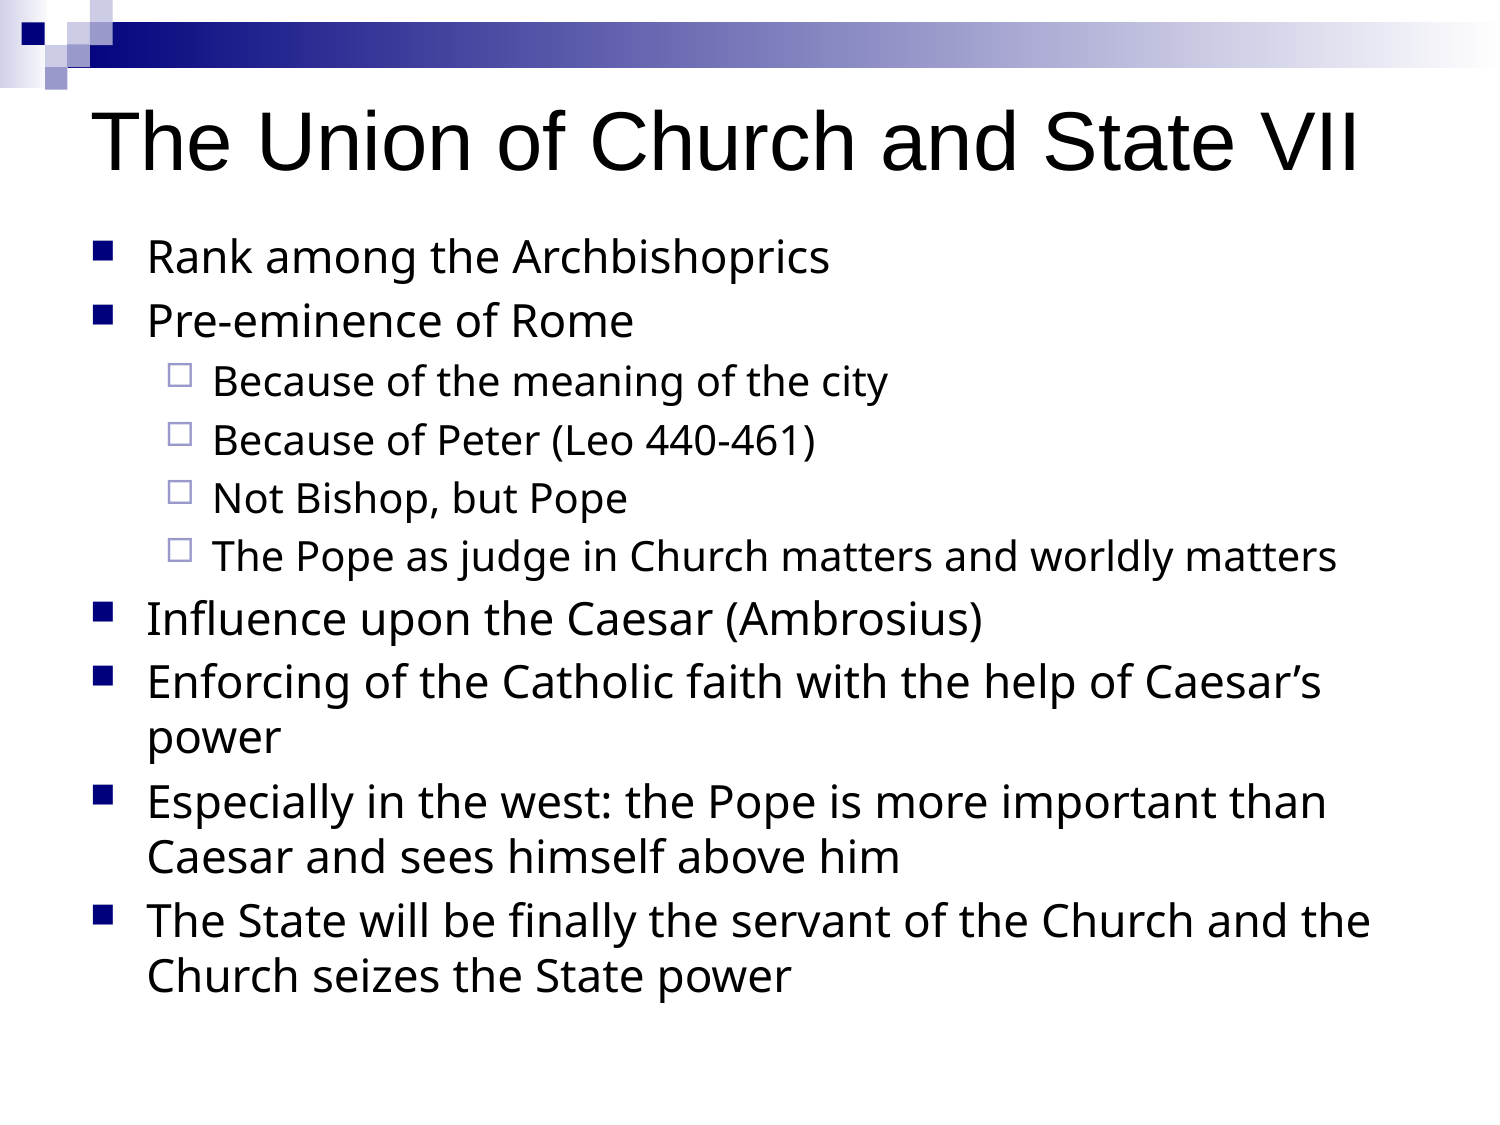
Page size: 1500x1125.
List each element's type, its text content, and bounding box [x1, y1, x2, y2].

list Rank among the Archbishoprics Pre-eminence of Rome Because of the meaning of the city Because of Peter (Leo 440-461) Not Bishop, but Pope The Pope as judge in Church matters and worldly matters Influence upon the Caesar (Ambrosius) Enforcing of the Catholic faith with the help of Caesar’s power Especially in the west: the Pope is more important than Caesar and sees himself above him The State will be finally the servant of the Church and the Church seizes the State power [75, 219, 1425, 1083]
title The Union of Church and State VII [75, 54, 1425, 219]
